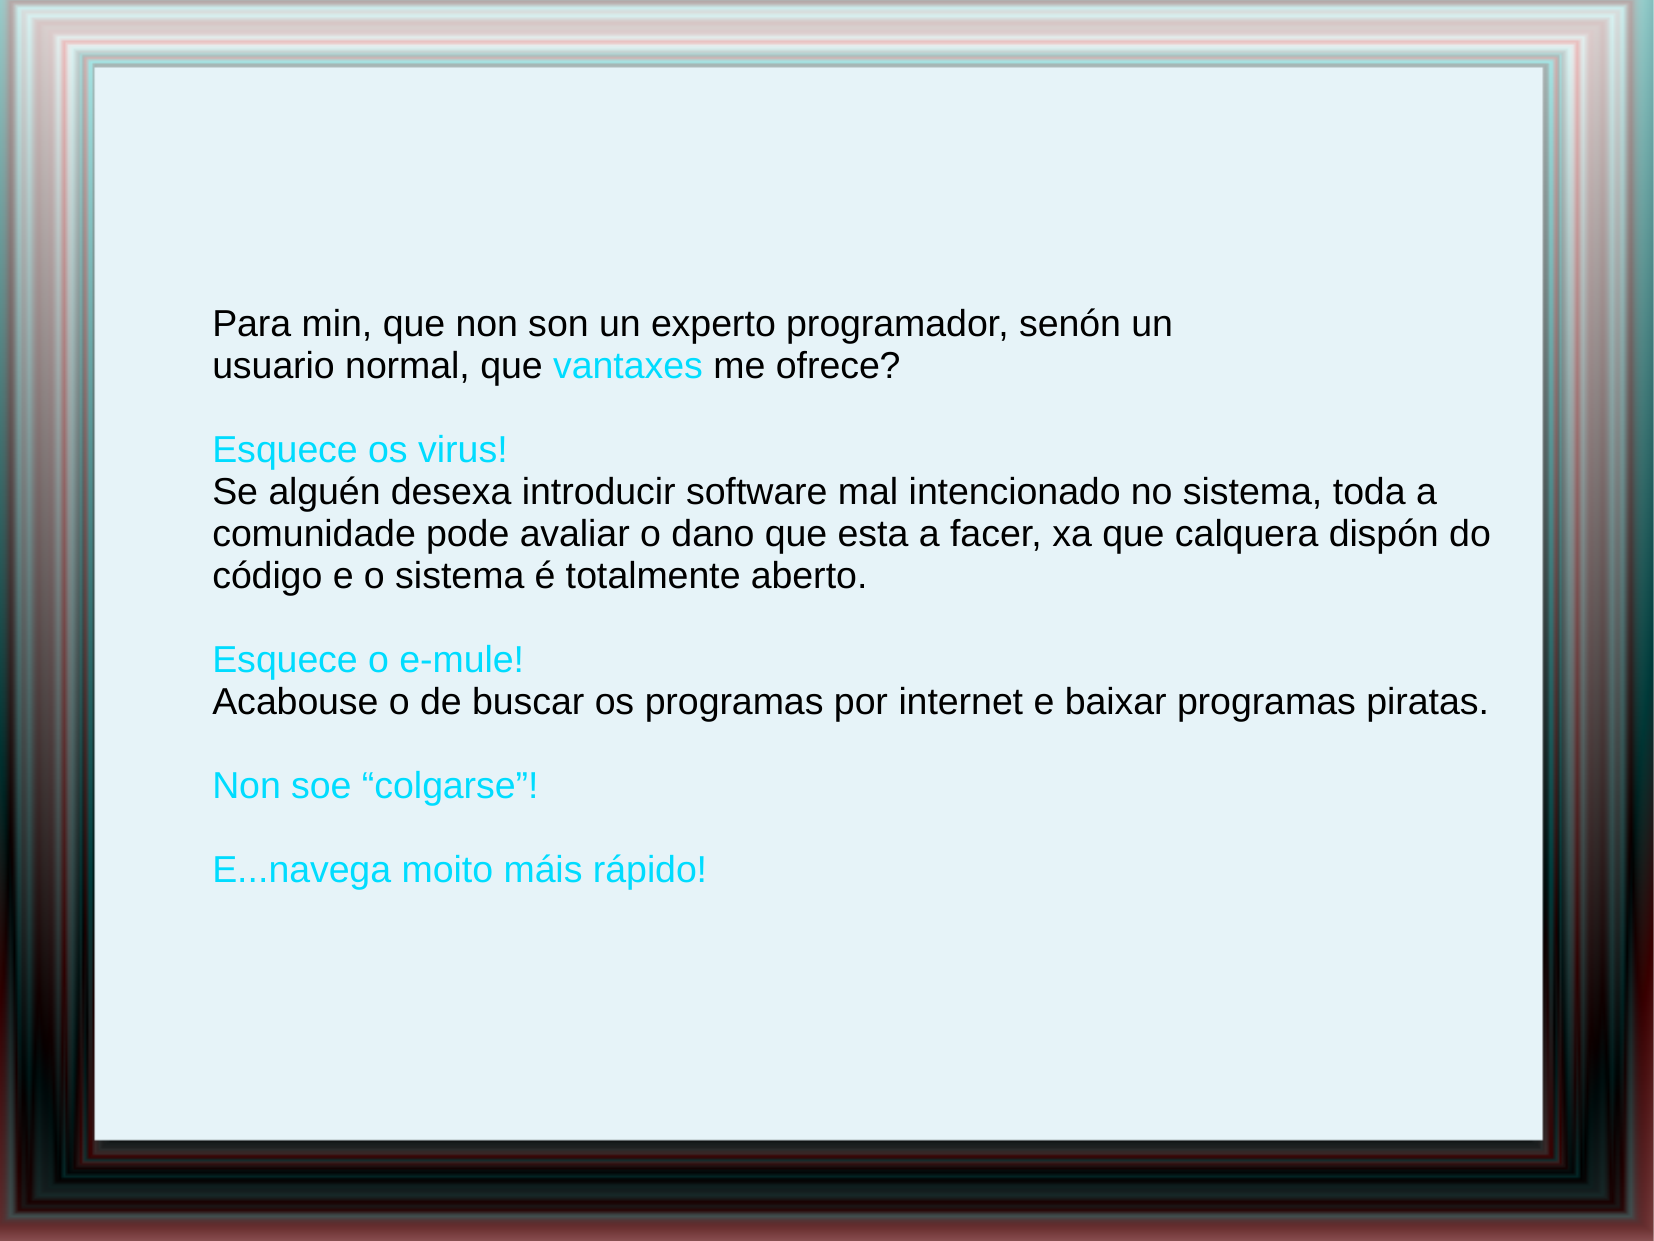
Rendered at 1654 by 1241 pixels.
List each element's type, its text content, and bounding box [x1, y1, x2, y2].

picture [0, 0, 1654, 1241]
text_box Para min, que non son un experto programador, senón un usuario normal, que vantaxes me ofrece? Esquece os virus! Se alguén desexa introducir software mal intencionado no sistema, toda a comunidade pode avaliar o dano que esta a facer, xa que calquera dispón do código e o sistema é totalmente aberto. Esquece o e-mule! Acabouse o de buscar os programas por internet e baixar programas piratas. Non soe “colgarse”! E...navega moito máis rápido! [197, 295, 1506, 941]
